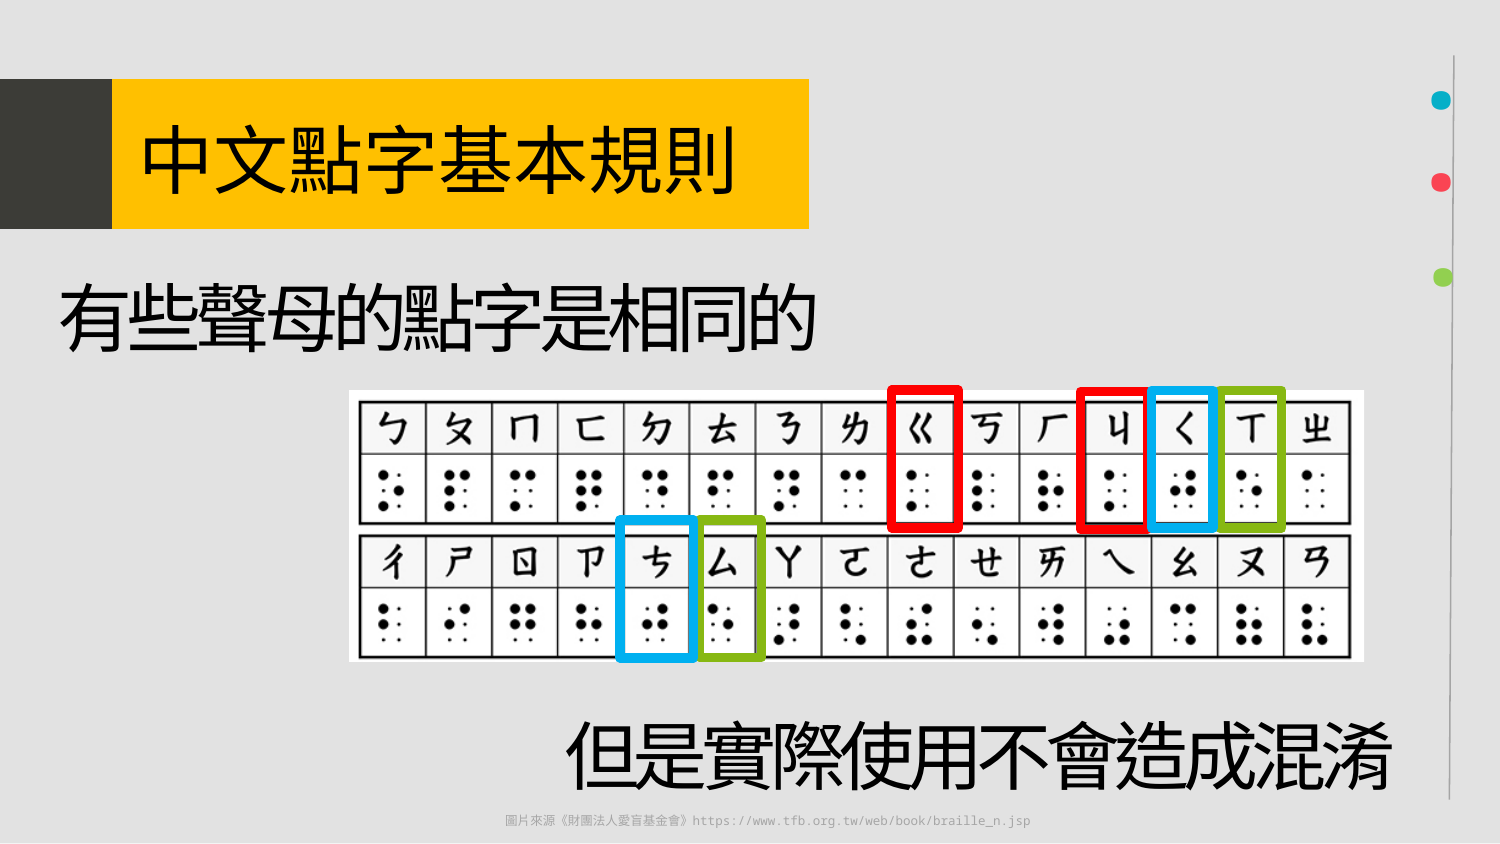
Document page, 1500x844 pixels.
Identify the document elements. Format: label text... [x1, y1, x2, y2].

picture [626, 526, 688, 652]
text_box [0, 79, 809, 229]
picture [1085, 396, 1143, 525]
picture [336, 390, 1365, 662]
picture [1157, 396, 1207, 522]
text_box 圖片來源《財團法人愛盲基金會》https://www.tfb.org.tw/web/book/braille_n.jsp [490, 804, 1500, 836]
picture [896, 395, 954, 523]
text_box 中文點字基本規則 [123, 106, 791, 213]
text_box 有些聲母的點字是相同的 [42, 263, 1034, 370]
picture [704, 525, 757, 653]
text_box 但是實際使用不會造成混淆 [549, 702, 1500, 804]
picture [1225, 395, 1277, 523]
